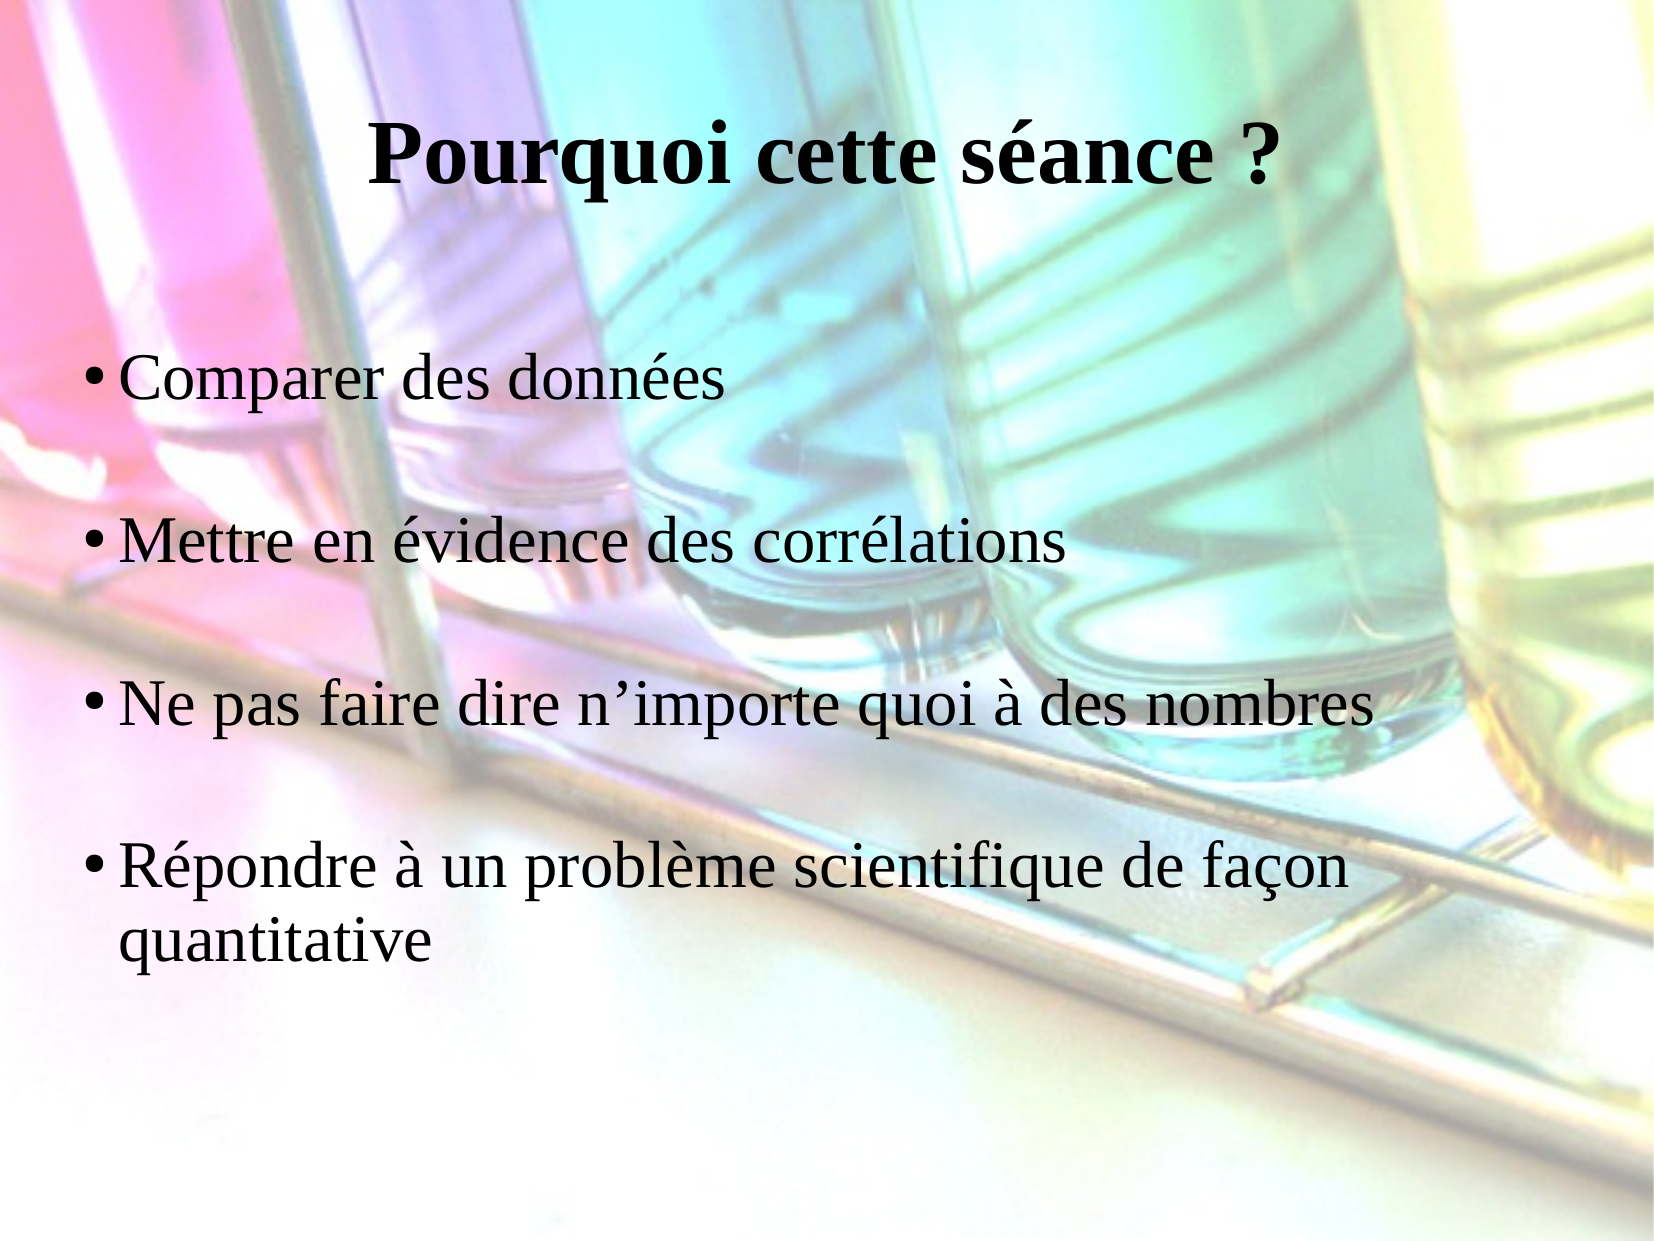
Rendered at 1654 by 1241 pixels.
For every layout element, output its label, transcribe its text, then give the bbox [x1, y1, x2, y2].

picture [0, 0, 1654, 1241]
text_box Comparer des données Mettre en évidence des corrélations Ne pas faire dire n’importe quoi à des nombres Répondre à un problème scientifique de façon quantitative [82, 340, 1571, 977]
title Pourquoi cette séance ? [82, 49, 1571, 257]
